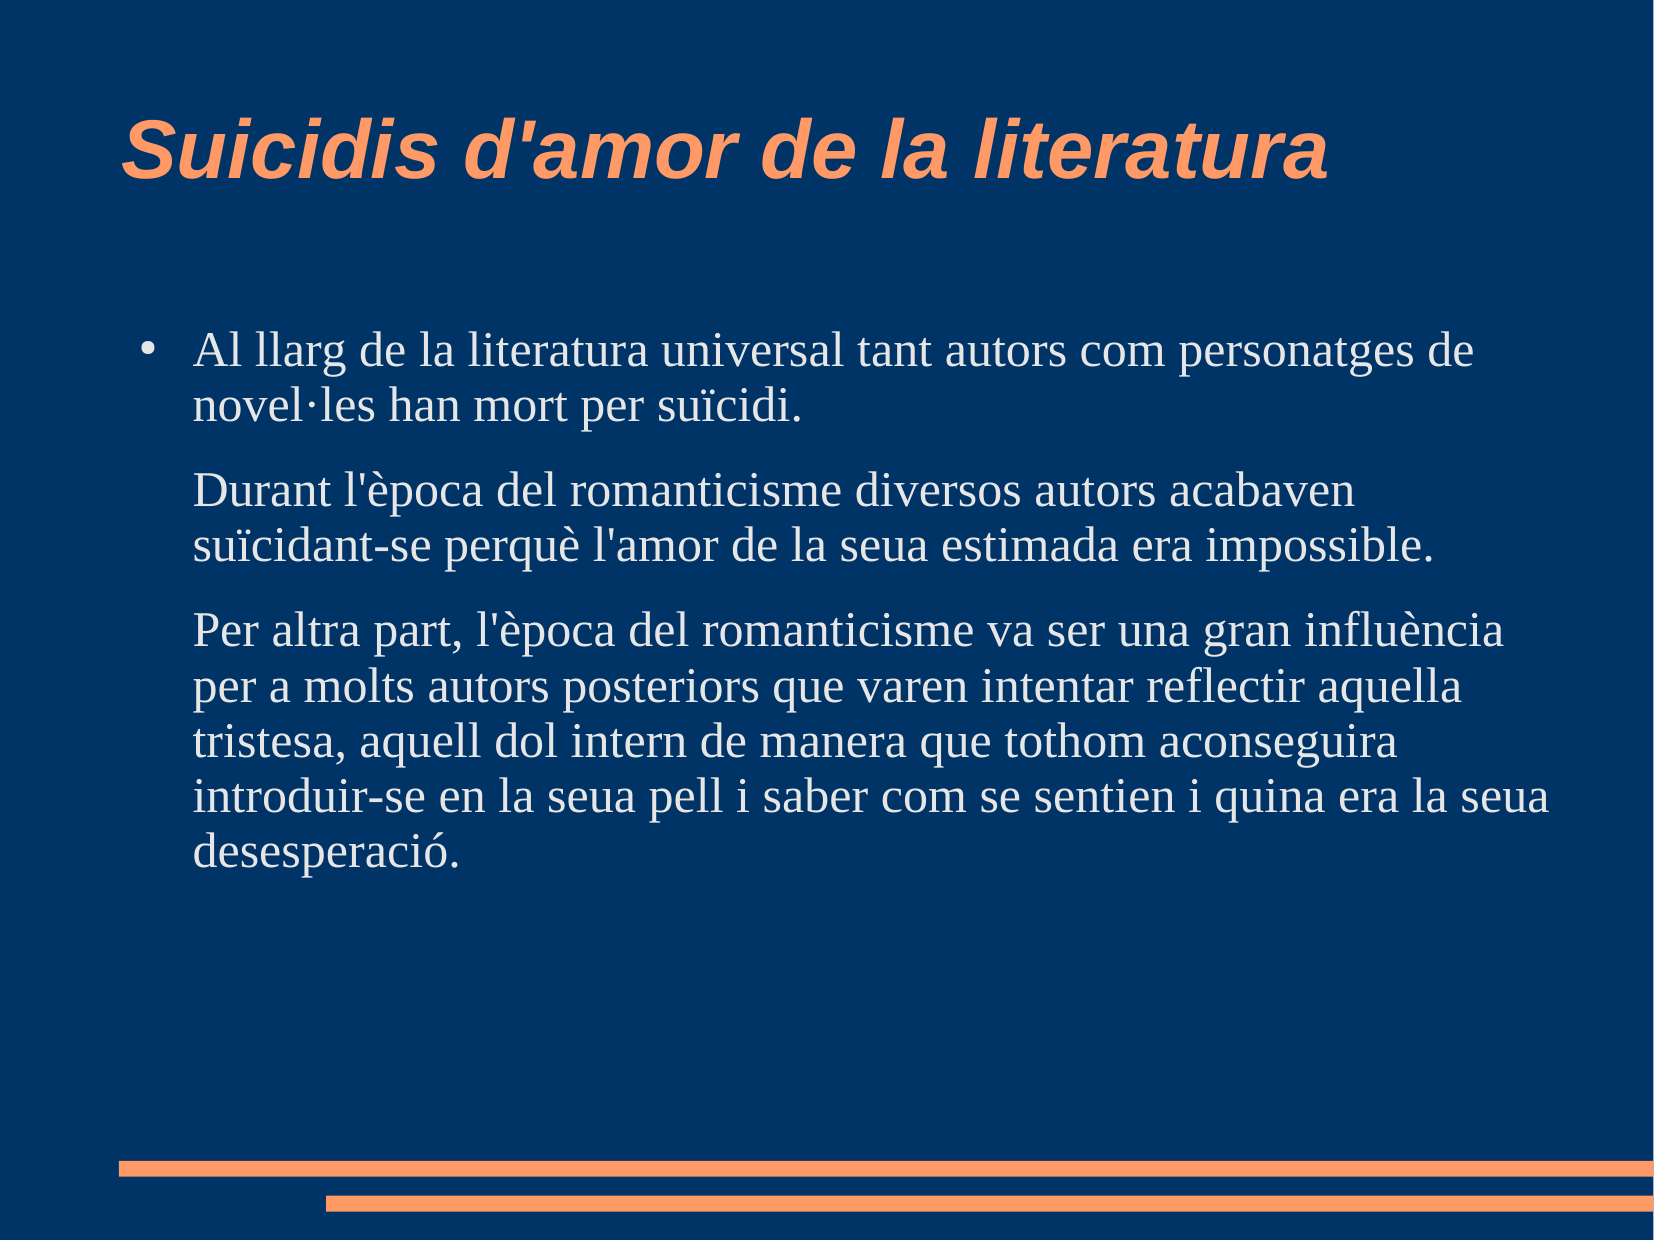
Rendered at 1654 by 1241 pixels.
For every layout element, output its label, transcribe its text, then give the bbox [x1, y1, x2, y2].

list Al llarg de la literatura universal tant autors com personatges de novel·les han mort per suïcidi. Durant l'època del romanticisme diversos autors acabaven suïcidant-se perquè l'amor de la seua estimada era impossible. Per altra part, l'època del romanticisme va ser una gran influència per a molts autors posteriors que varen intentar reflectir aquella tristesa, aquell dol intern de manera que tothom aconseguira introduir-se en la seua pell i saber com se sentien i quina era la seua desesperació. [121, 322, 1561, 1132]
title Suicidis d'amor de la literatura [121, 46, 1534, 254]
